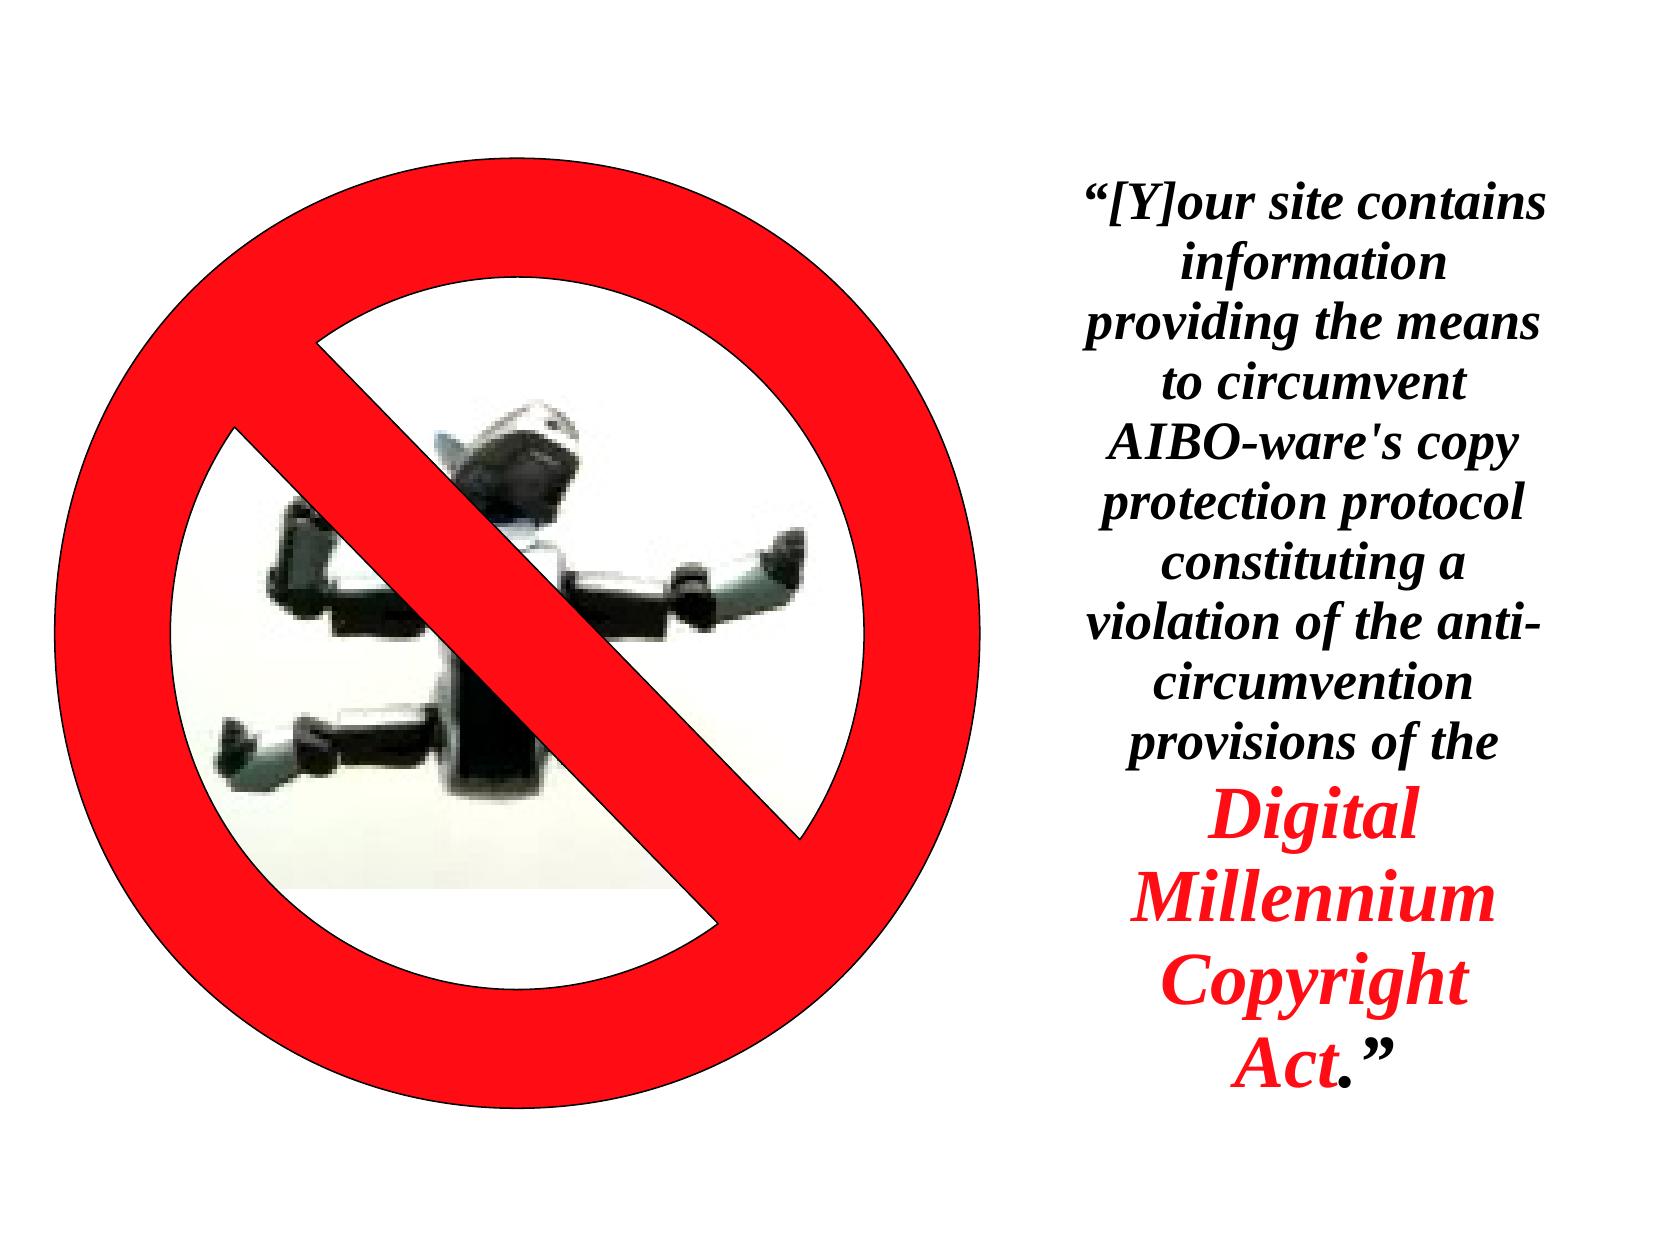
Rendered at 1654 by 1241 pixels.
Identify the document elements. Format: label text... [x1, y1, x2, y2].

text_box [54, 158, 980, 1109]
picture [171, 428, 683, 889]
picture [334, 360, 857, 838]
text_box “[Y]our site contains information providing the means to circumvent AIBO-ware's copy protection protocol constituting a violation of the anti-circumvention provisions of the Digital Millennium Copyright Act.” [1080, 171, 1549, 1104]
